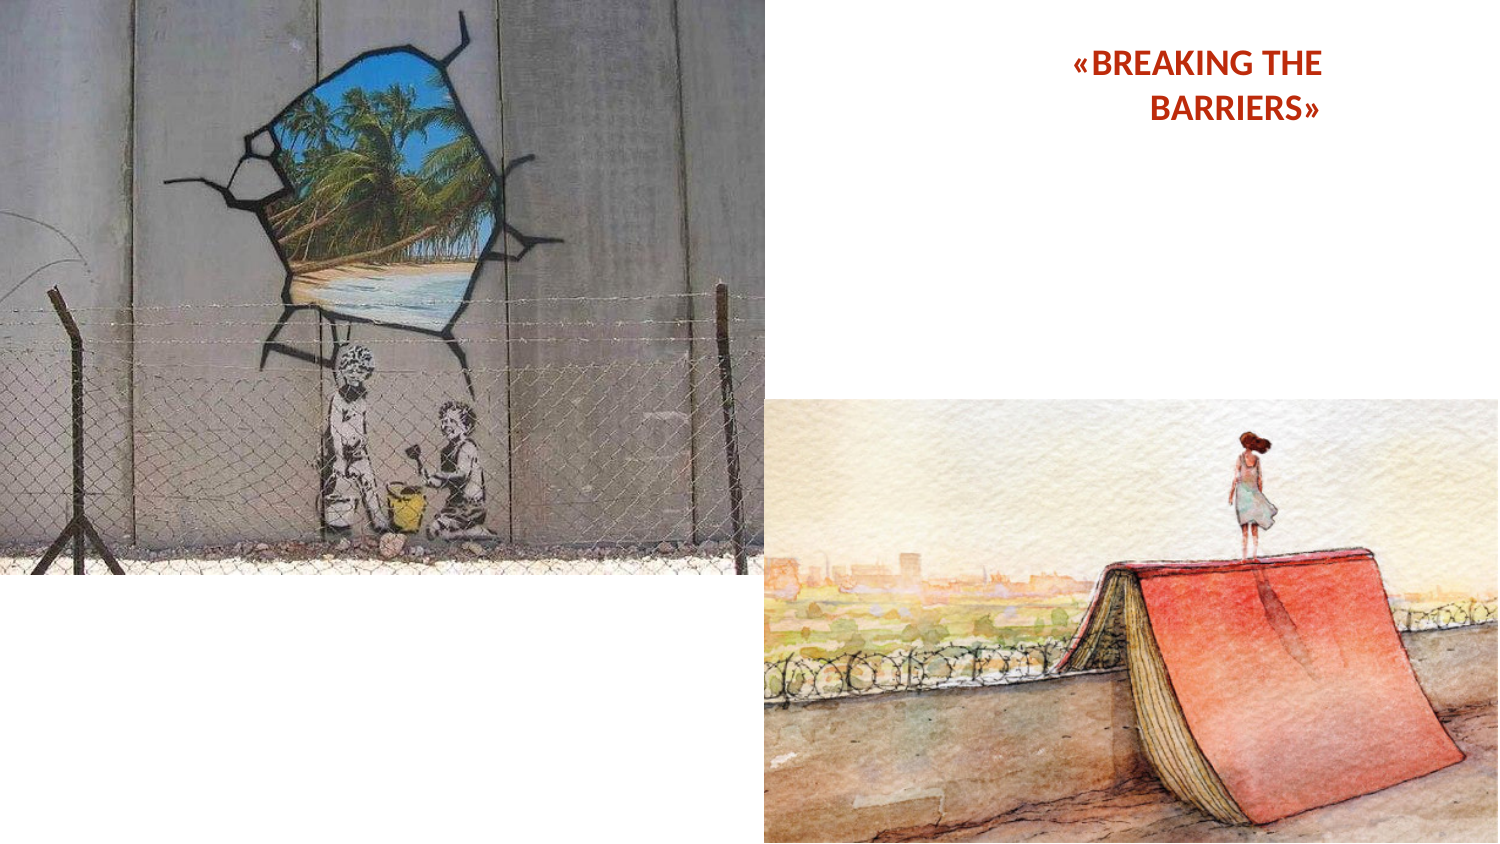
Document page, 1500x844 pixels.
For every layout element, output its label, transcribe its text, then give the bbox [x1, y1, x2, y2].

picture [0, 0, 1498, 843]
text_box «BREAKING THE BARRIERS» [1060, 32, 1450, 135]
